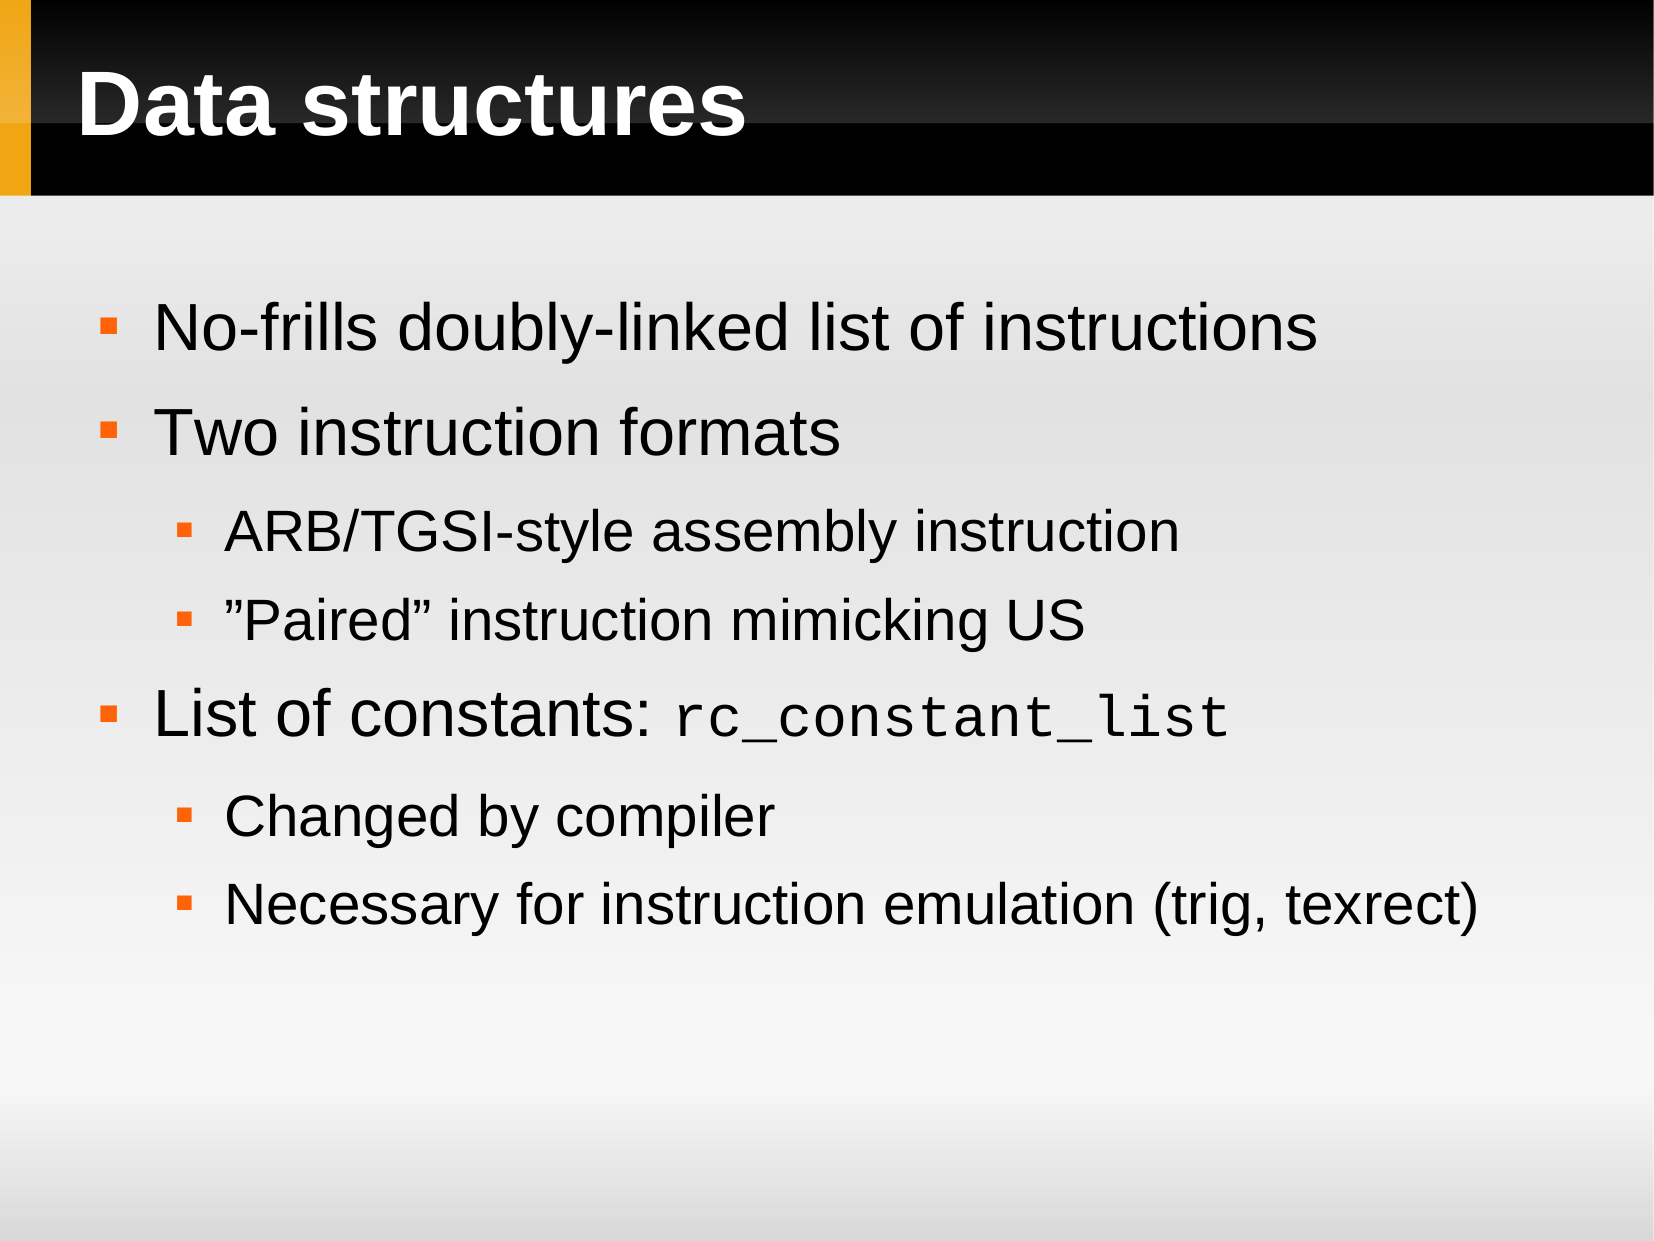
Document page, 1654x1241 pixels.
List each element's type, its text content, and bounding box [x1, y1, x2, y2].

title Data structures [76, 7, 1565, 200]
picture [0, 0, 1654, 1241]
list No-frills doubly-linked list of instructions Two instruction formats ARB/TGSI-style assembly instruction ”Paired” instruction mimicking US List of constants: rc_constant_list Changed by compiler Necessary for instruction emulation (trig, texrect) [82, 290, 1571, 1094]
